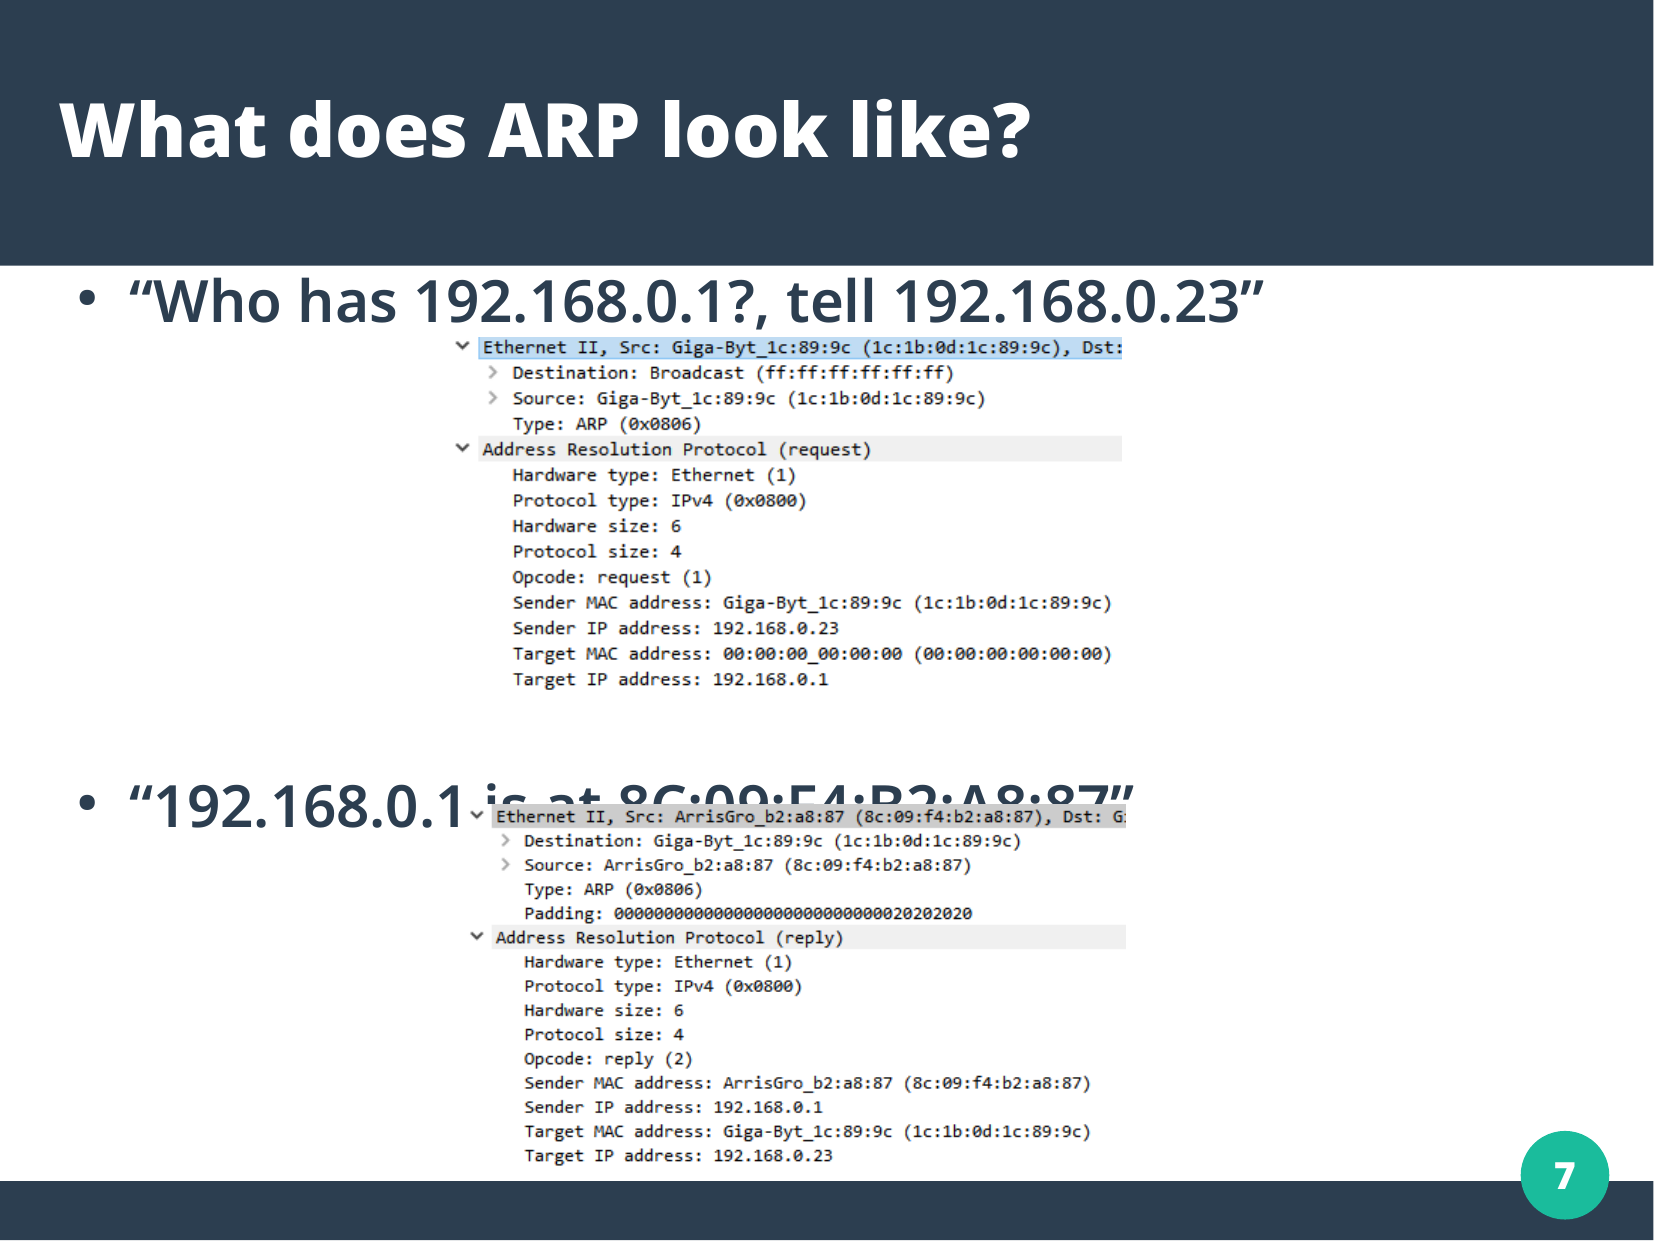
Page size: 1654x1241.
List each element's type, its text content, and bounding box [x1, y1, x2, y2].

title What does ARP look like? [59, 49, 1595, 207]
picture [450, 337, 1122, 706]
list “Who has 192.168.0.1?, tell 192.168.0.23” “192.168.0.1 is at 8C:09:F4:B2:A8:87” [59, 259, 1595, 1087]
picture [465, 804, 1126, 1180]
